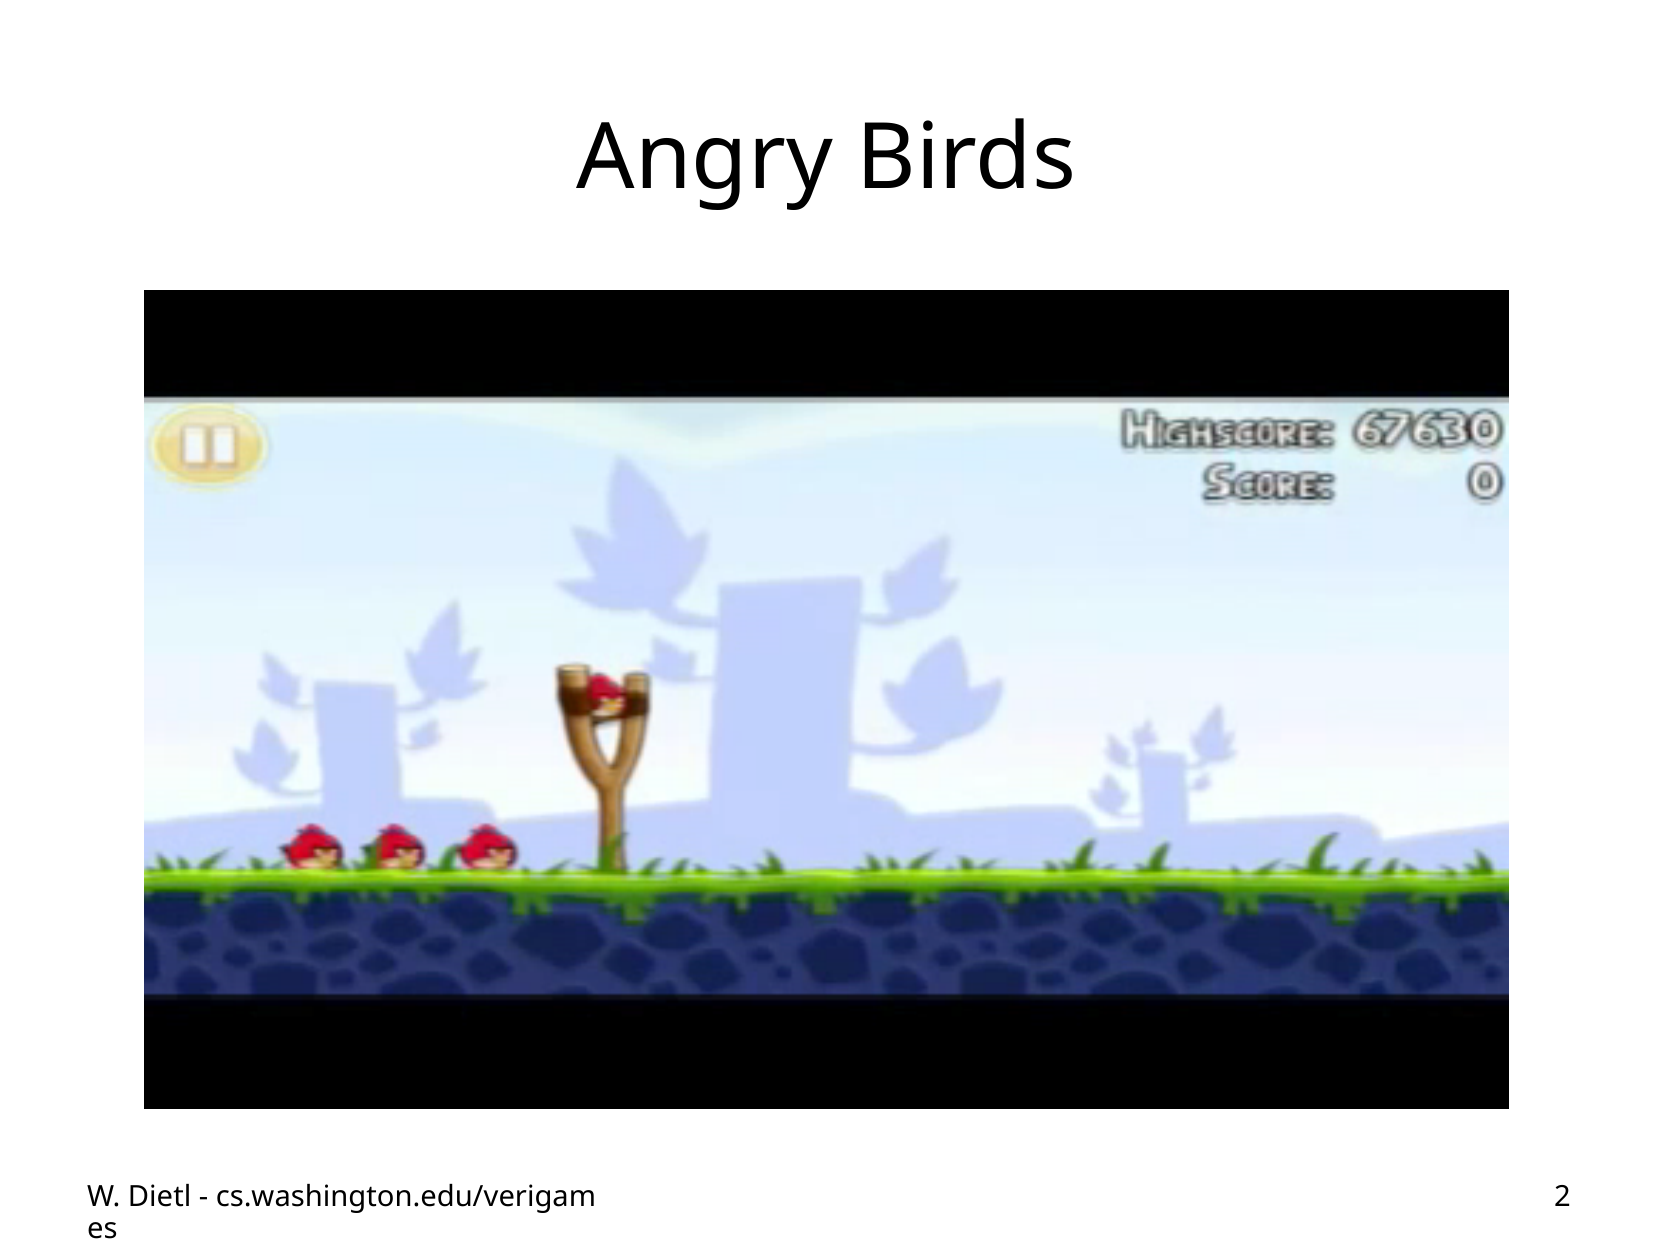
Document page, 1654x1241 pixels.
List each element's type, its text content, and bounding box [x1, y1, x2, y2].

title Angry Birds [82, 49, 1571, 257]
picture [144, 290, 1509, 1109]
